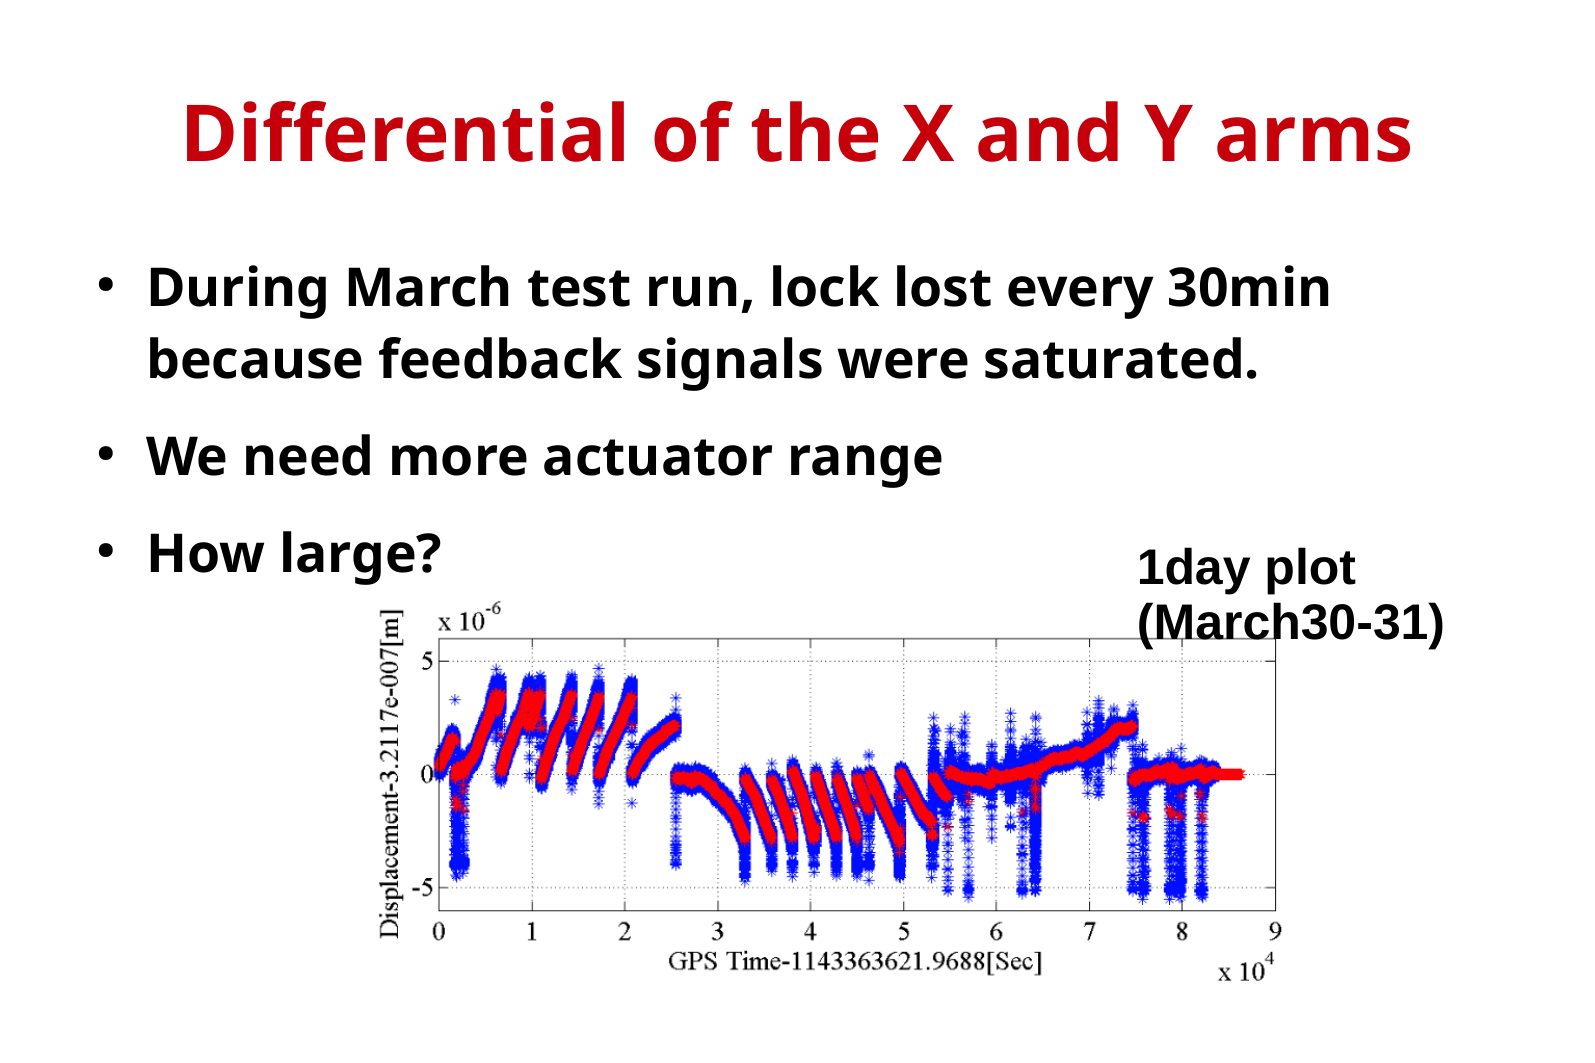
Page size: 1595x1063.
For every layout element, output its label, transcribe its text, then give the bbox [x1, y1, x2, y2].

text_box 1day plot (March30-31) [1122, 531, 1477, 714]
title Differential of the X and Y arms [79, 42, 1515, 220]
picture [345, 590, 1300, 982]
list During March test run, lock lost every 30min because feedback signals were saturated. We need more actuator range How large? [79, 248, 1515, 591]
